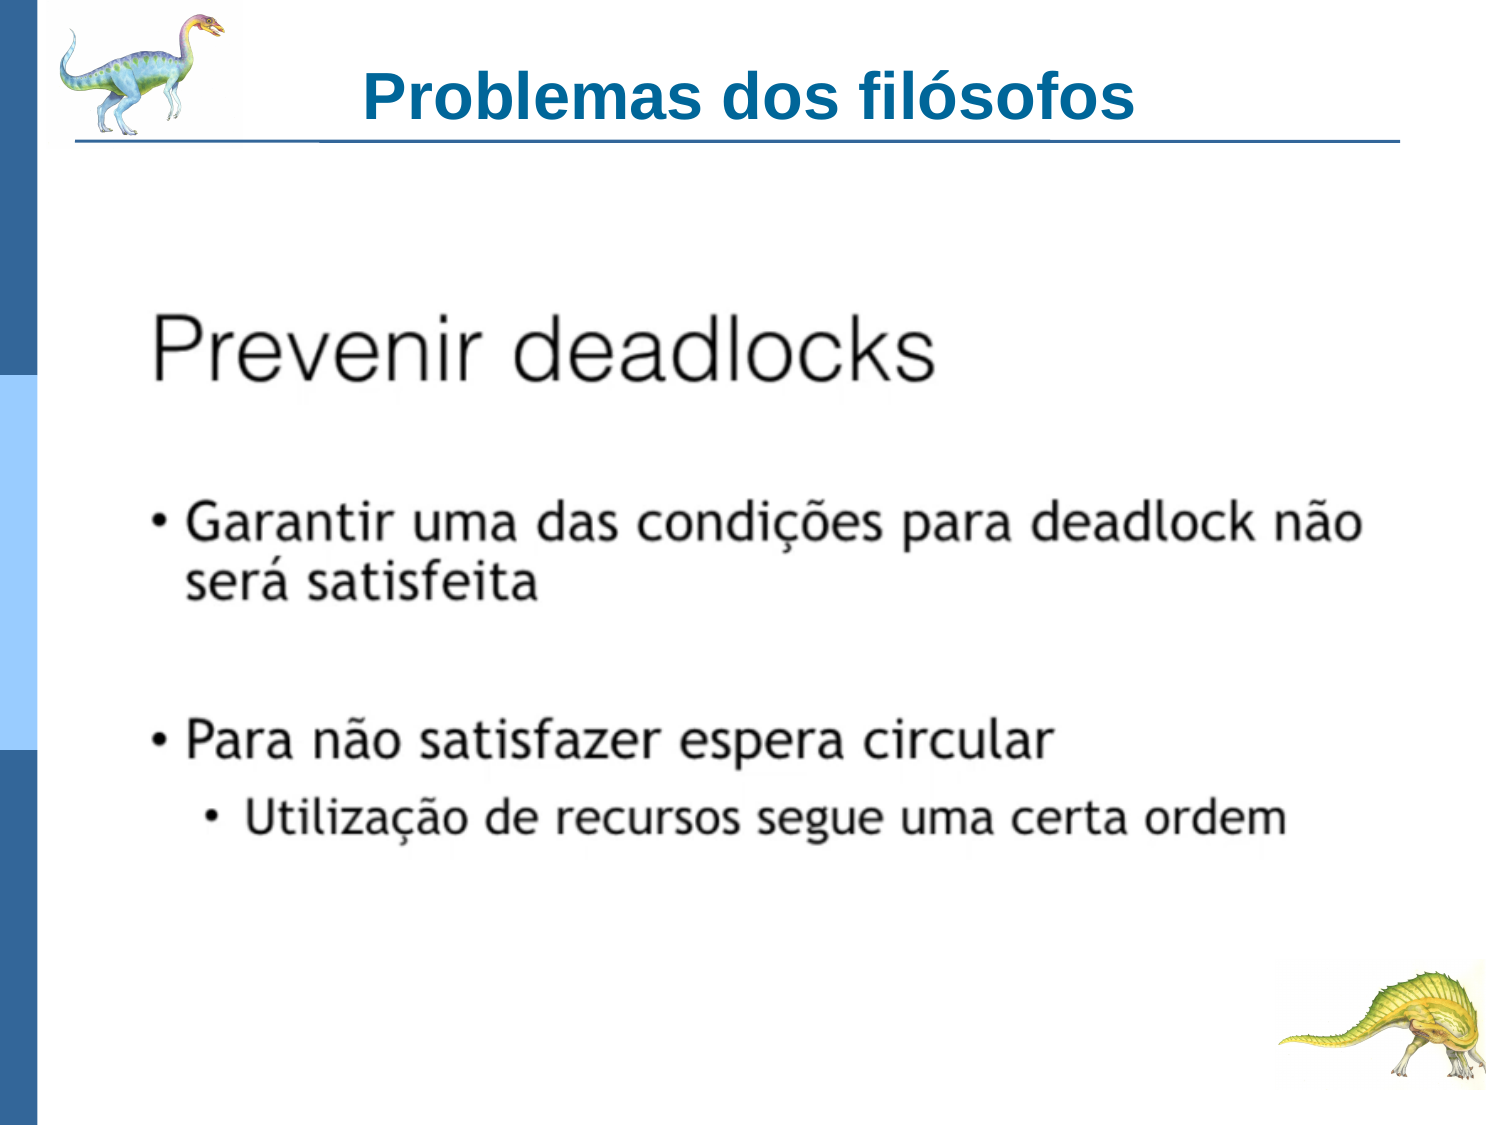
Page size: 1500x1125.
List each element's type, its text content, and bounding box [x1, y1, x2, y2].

picture [46, 0, 243, 149]
picture [145, 271, 1413, 910]
picture [1275, 959, 1486, 1090]
text_box Problemas dos filósofos [75, 45, 1426, 141]
